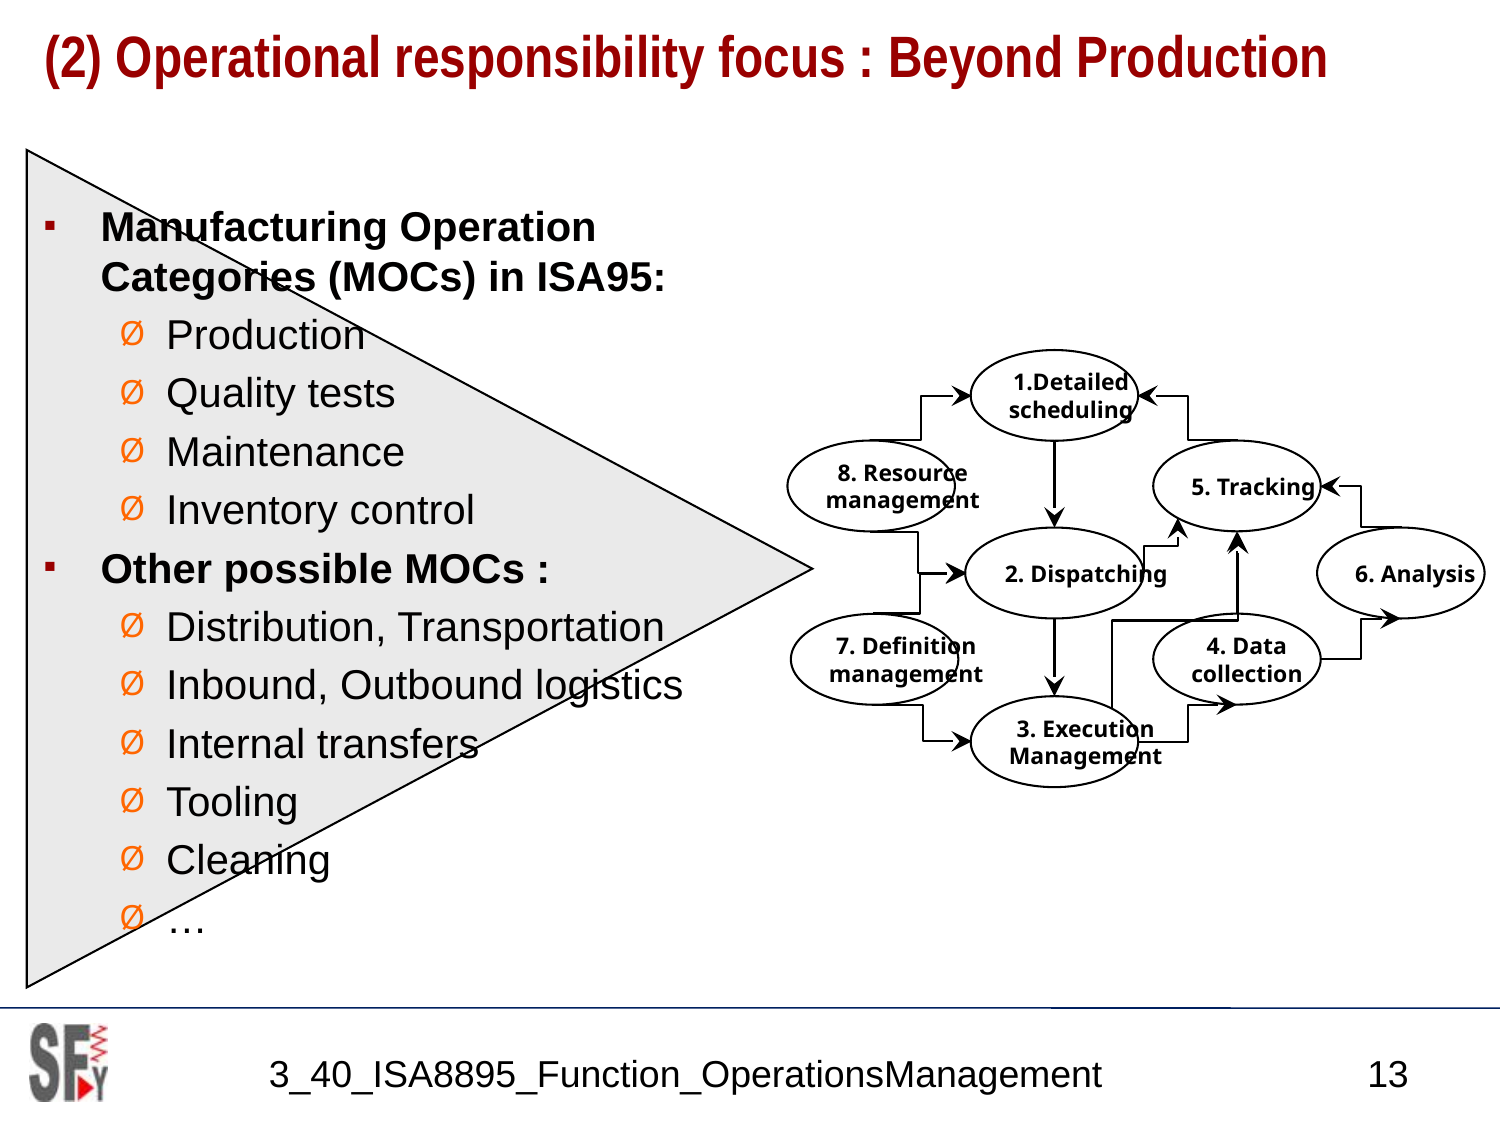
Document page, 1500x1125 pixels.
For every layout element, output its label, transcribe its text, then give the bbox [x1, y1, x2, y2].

text_box 7. Definition management [790, 613, 959, 705]
title (2) Operational responsibility focus : Beyond Production [29, 12, 1471, 138]
footer 3_40_ISA8895_Function_OperationsManagement [253, 1034, 1336, 1103]
picture [29, 1023, 108, 1102]
text_box 1.Detailed scheduling [970, 350, 1139, 441]
list Manufacturing Operation Categories (MOCs) in ISA95: Production Quality tests Maintenance Inventory control Other possible MOCs : Distribution, Transportation Inbound, Outbound logistics Internal transfers Tooling Cleaning … [29, 184, 978, 988]
text_box 4. Data collection [1153, 613, 1321, 705]
slide_number <numéro> [1352, 1034, 1490, 1103]
text_box 8. Resource management [787, 440, 955, 532]
text_box 6. Analysis [1317, 527, 1485, 619]
text_box 3. Execution Management [970, 696, 1139, 788]
text_box 5. Tracking [1153, 440, 1321, 532]
text_box [26, 149, 91, 988]
text_box 2. Dispatching [965, 527, 1143, 619]
